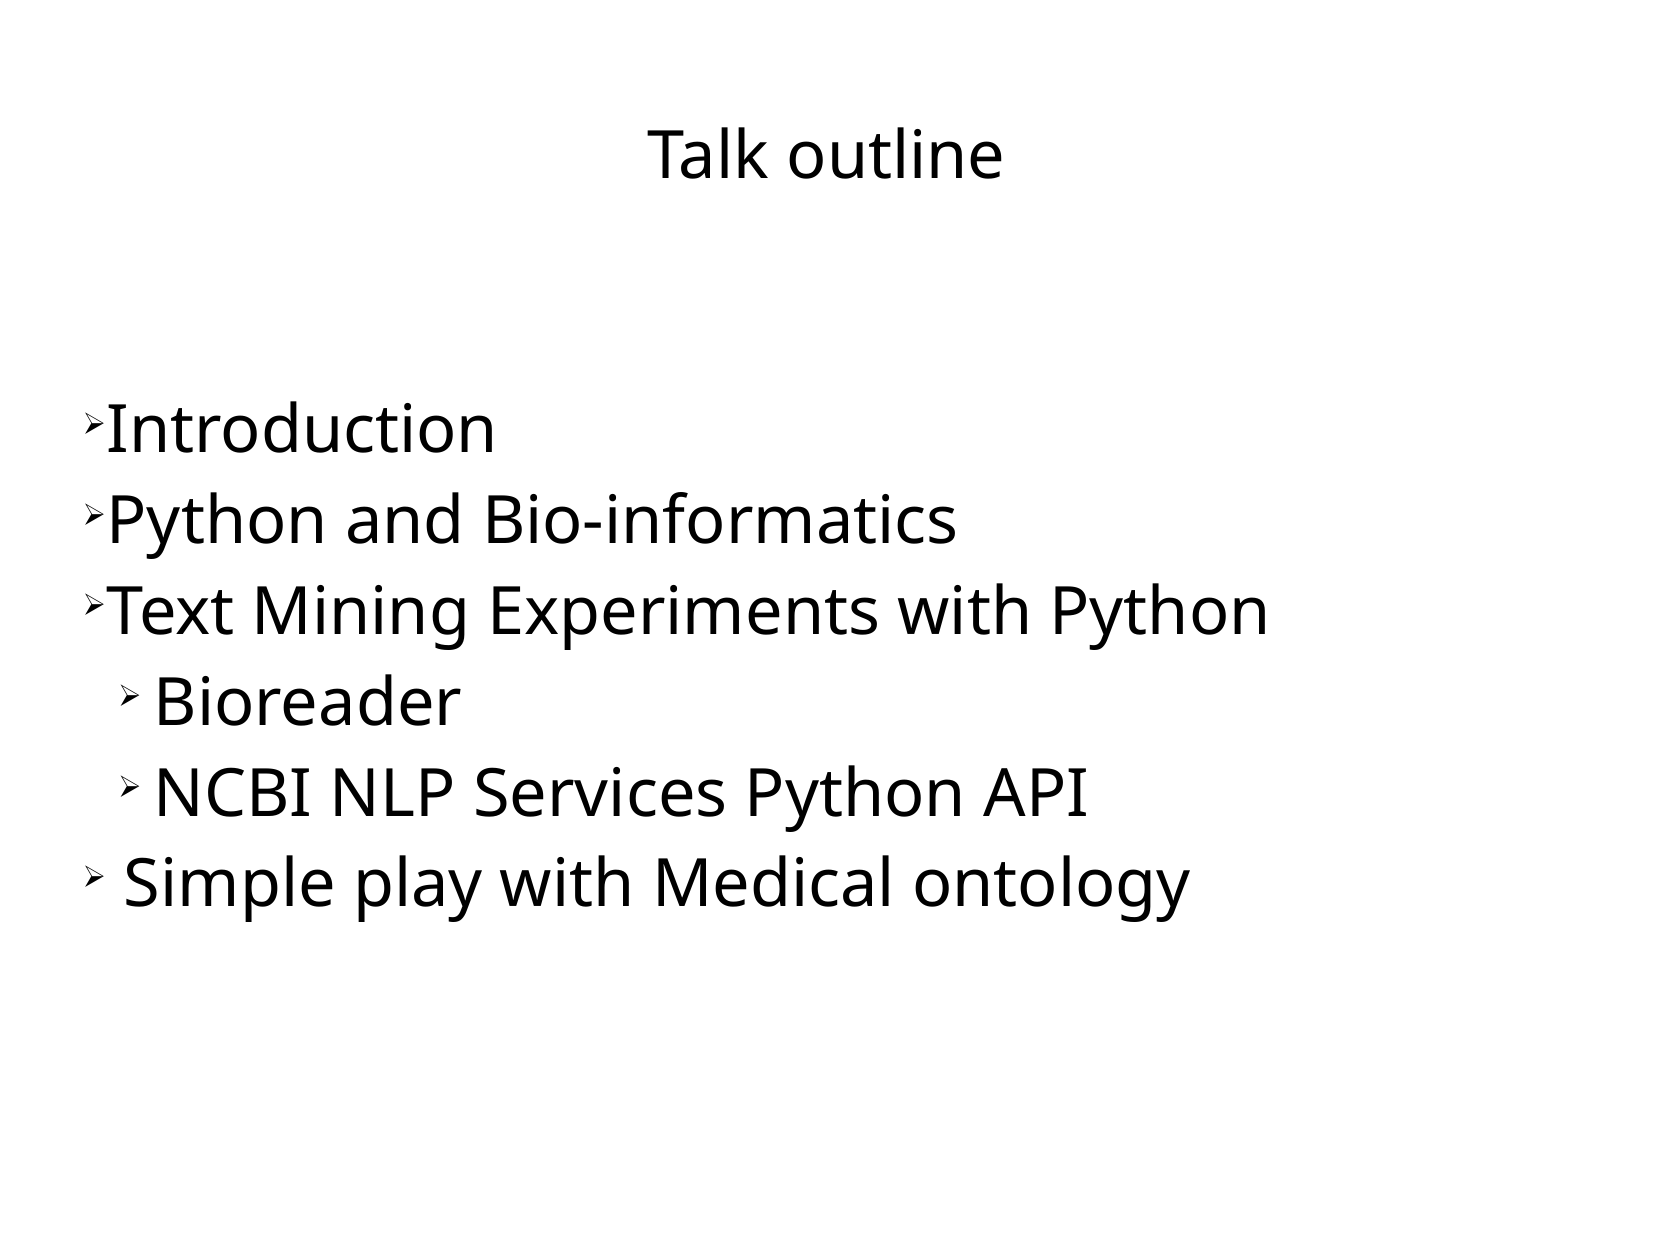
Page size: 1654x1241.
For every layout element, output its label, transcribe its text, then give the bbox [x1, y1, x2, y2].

subtitle Introduction Python and Bio-informatics Text Mining Experiments with Python Bioreader NCBI NLP Services Python API Simple play with Medical ontology [82, 297, 1571, 1102]
title Talk outline [82, 56, 1571, 250]
